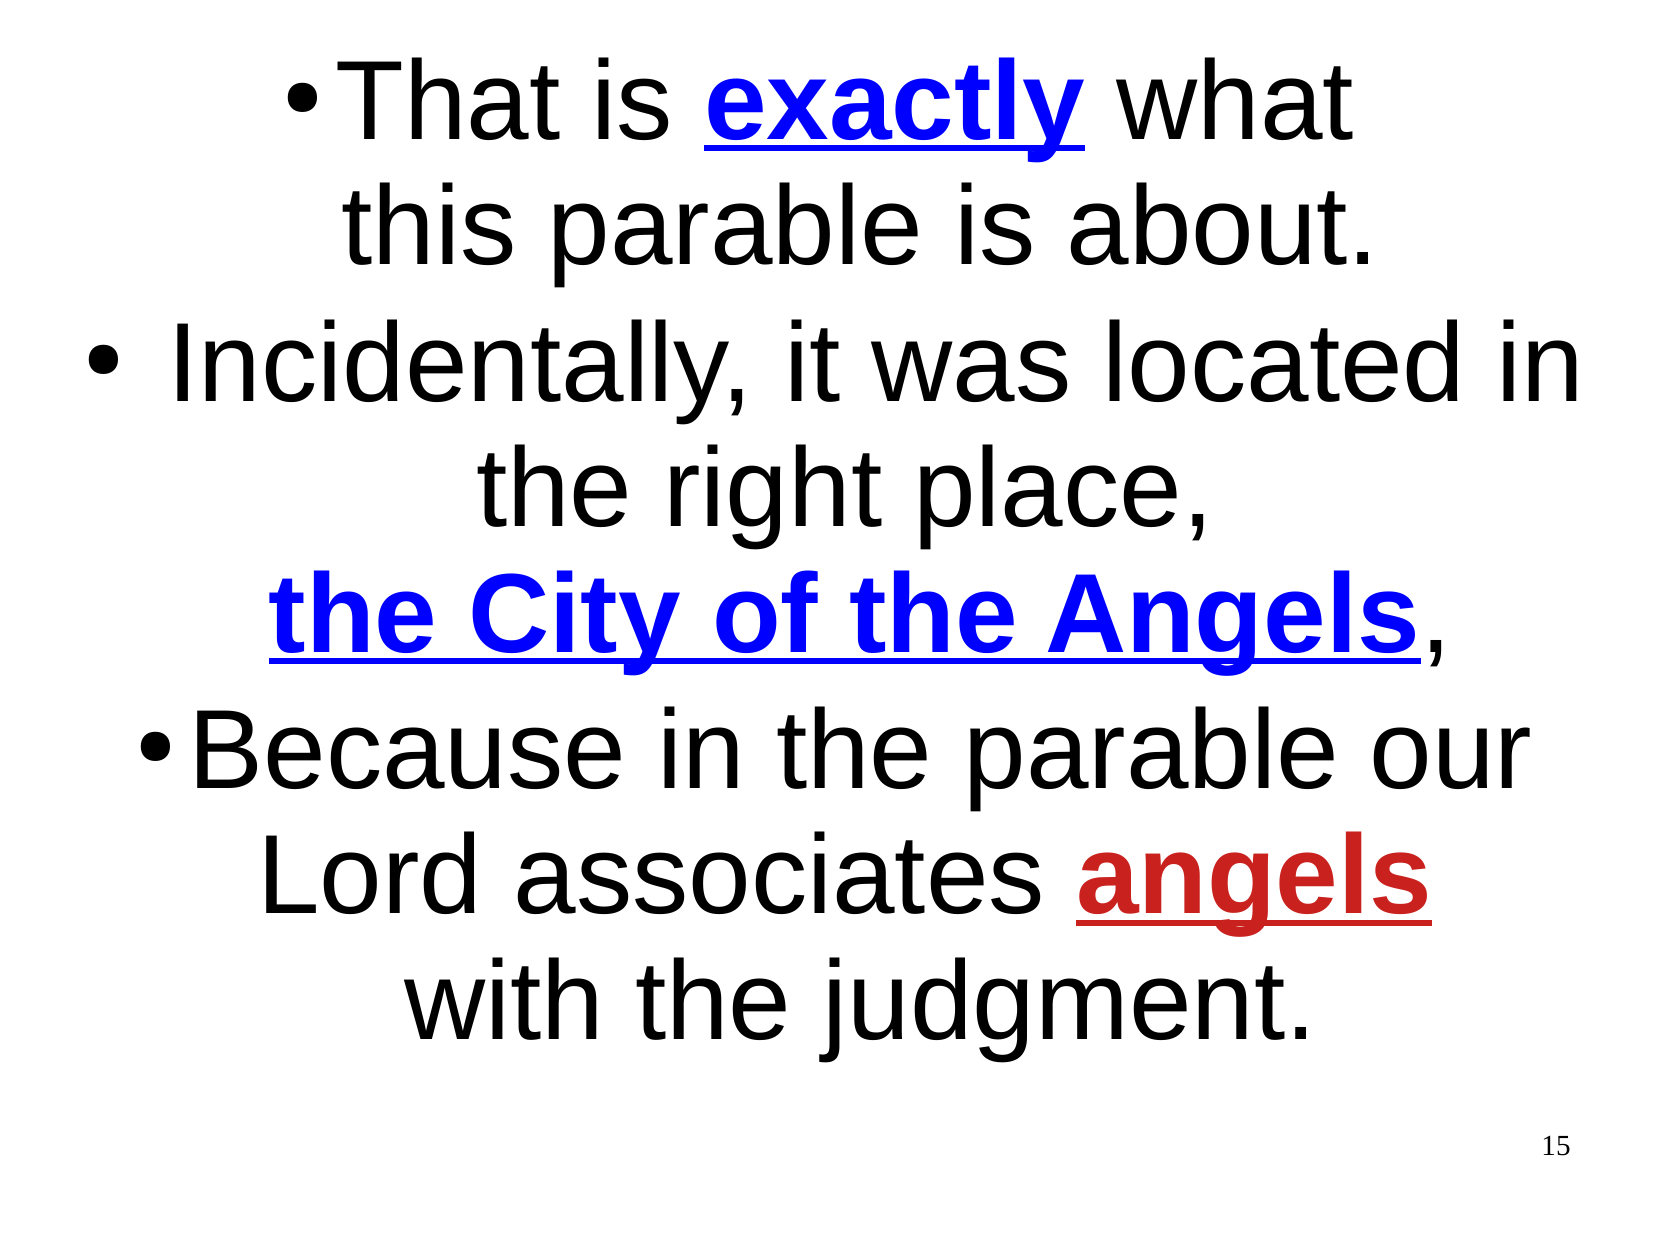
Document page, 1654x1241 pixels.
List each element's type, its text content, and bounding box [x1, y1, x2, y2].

list That is exactly what this parable is about. Incidentally, it was located in the right place, the City of the Angels, Because in the parable our Lord associates angels with the judgment. [37, 37, 1613, 1201]
